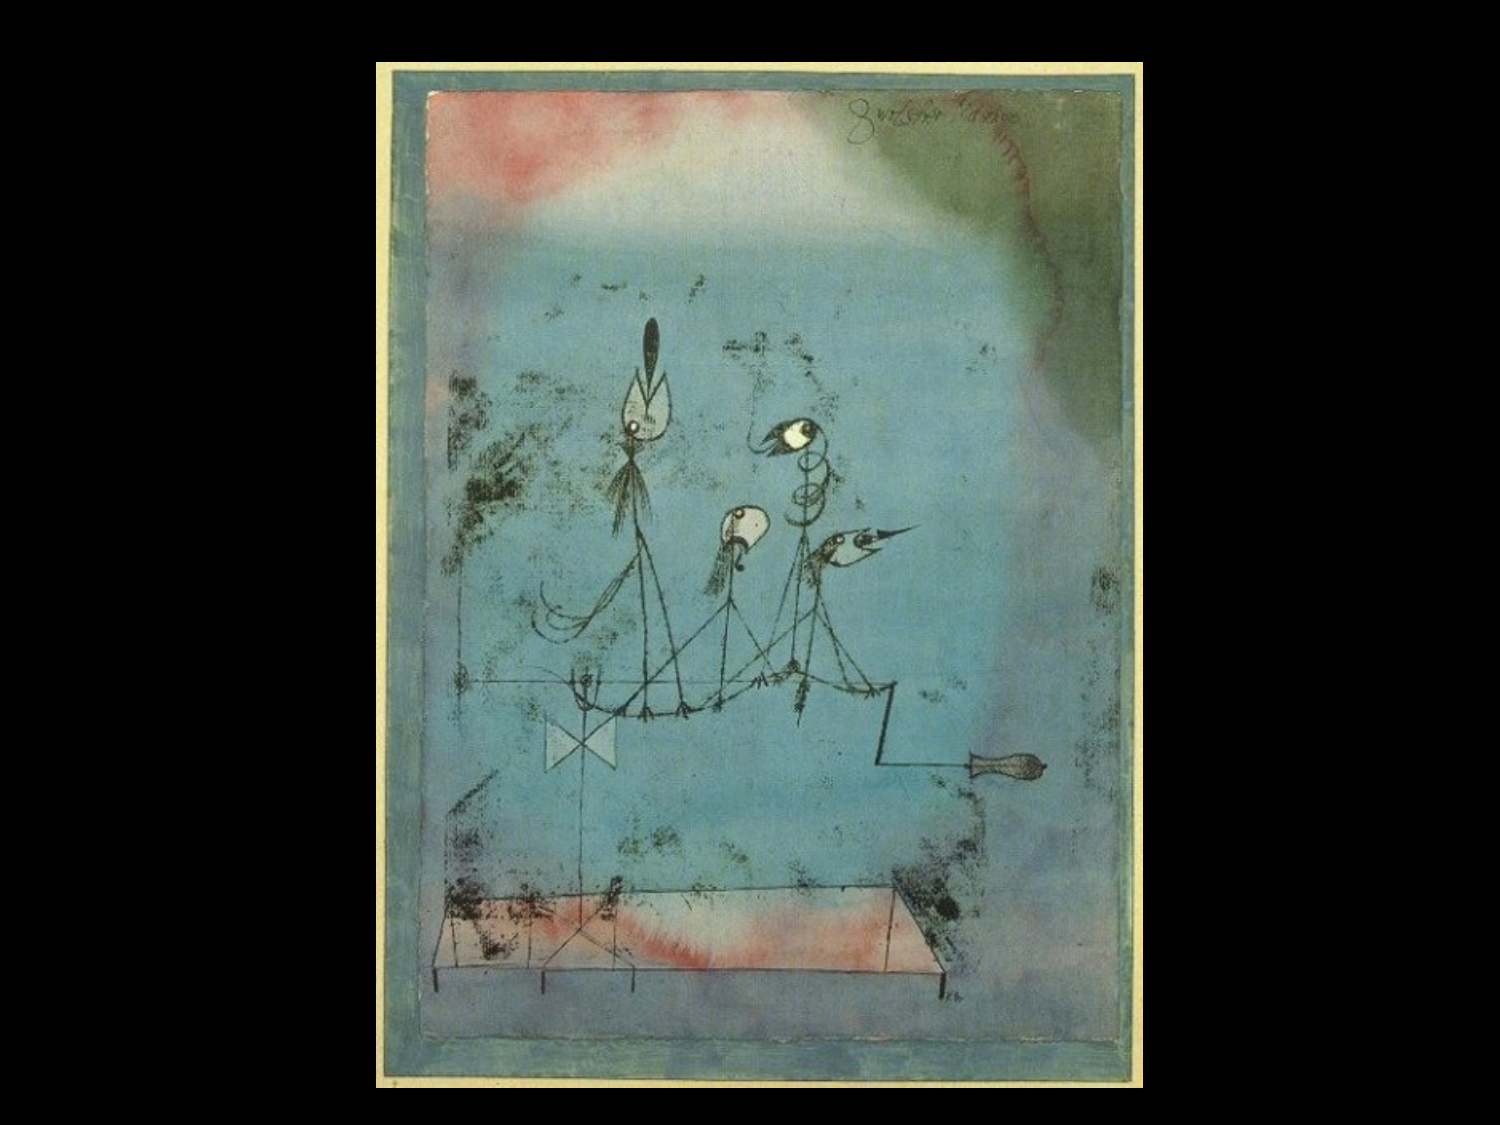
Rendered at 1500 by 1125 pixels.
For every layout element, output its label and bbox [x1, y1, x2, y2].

picture [376, 62, 1143, 1088]
